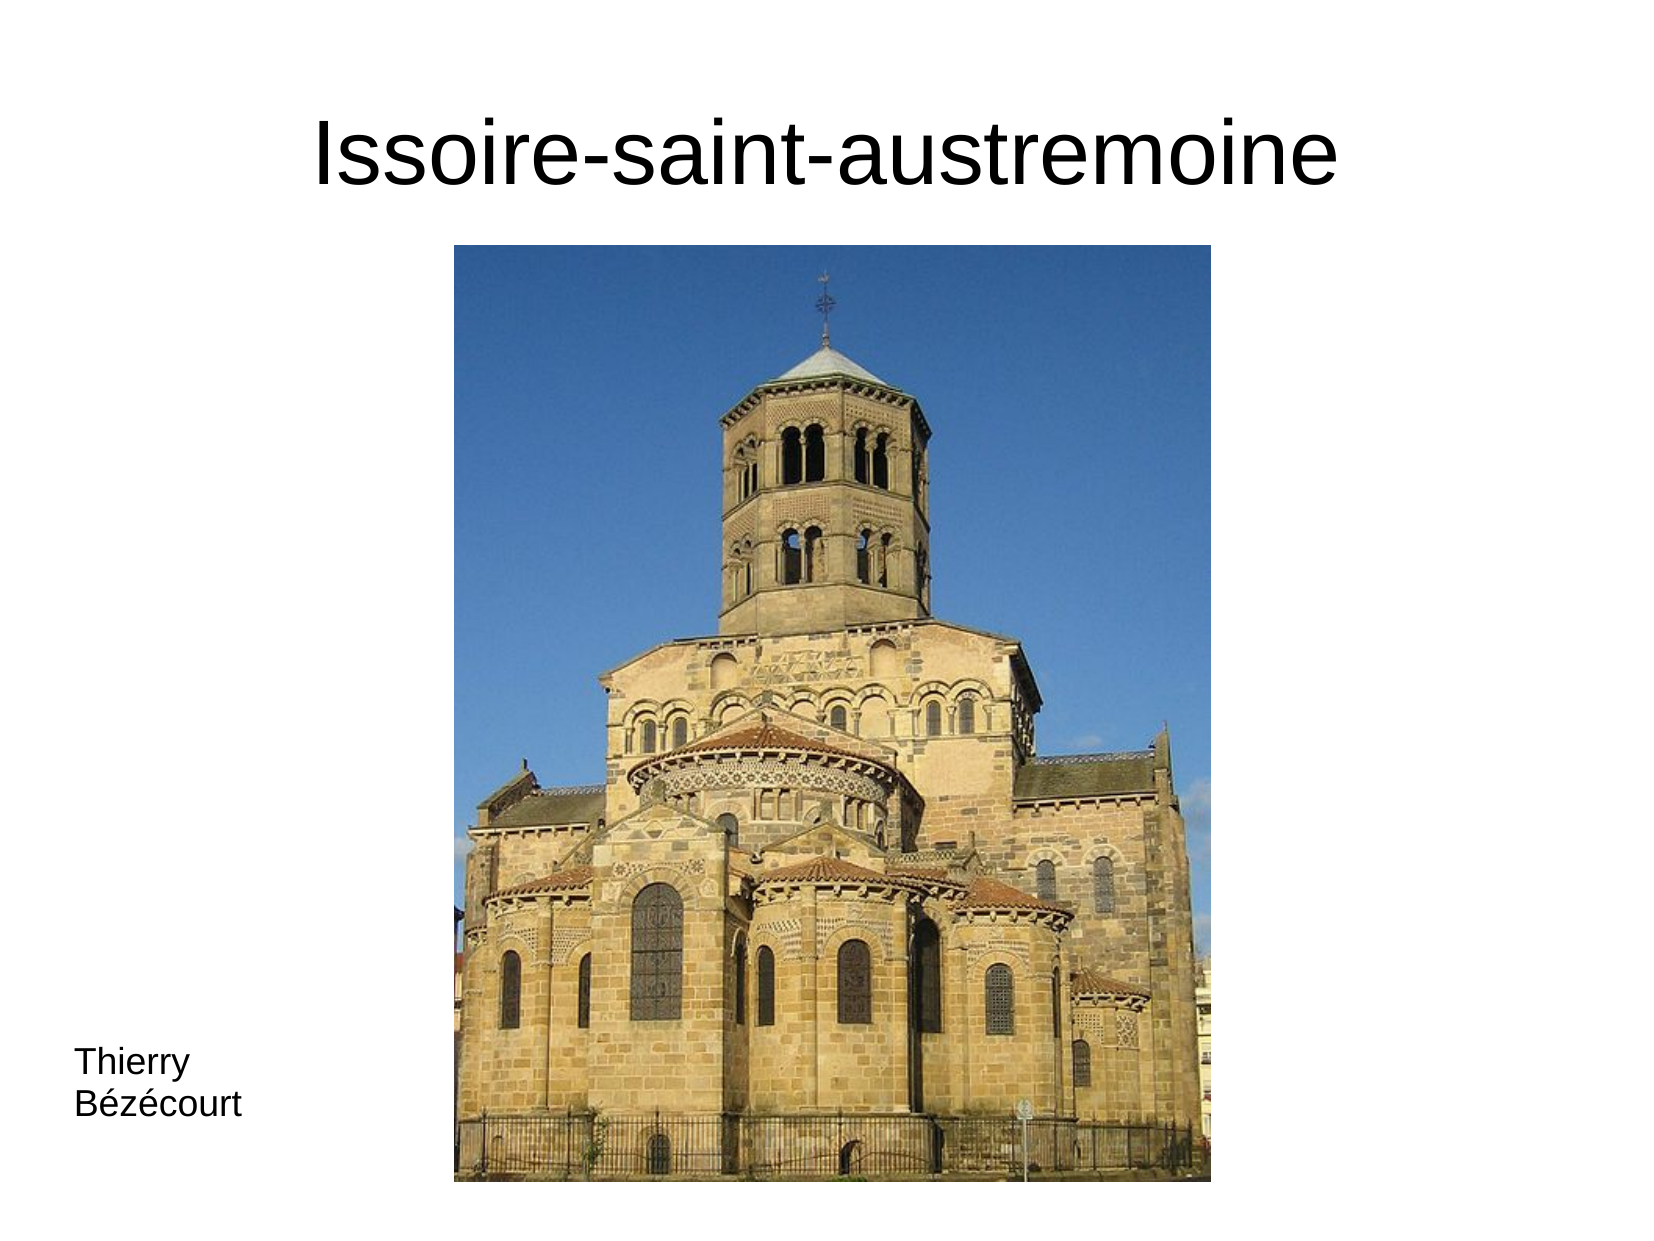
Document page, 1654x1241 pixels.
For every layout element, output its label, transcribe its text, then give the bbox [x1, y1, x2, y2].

title Issoire-saint-austremoine [82, 49, 1571, 257]
text_box Thierry Bézécourt [59, 1033, 355, 1133]
picture [454, 257, 1211, 1182]
